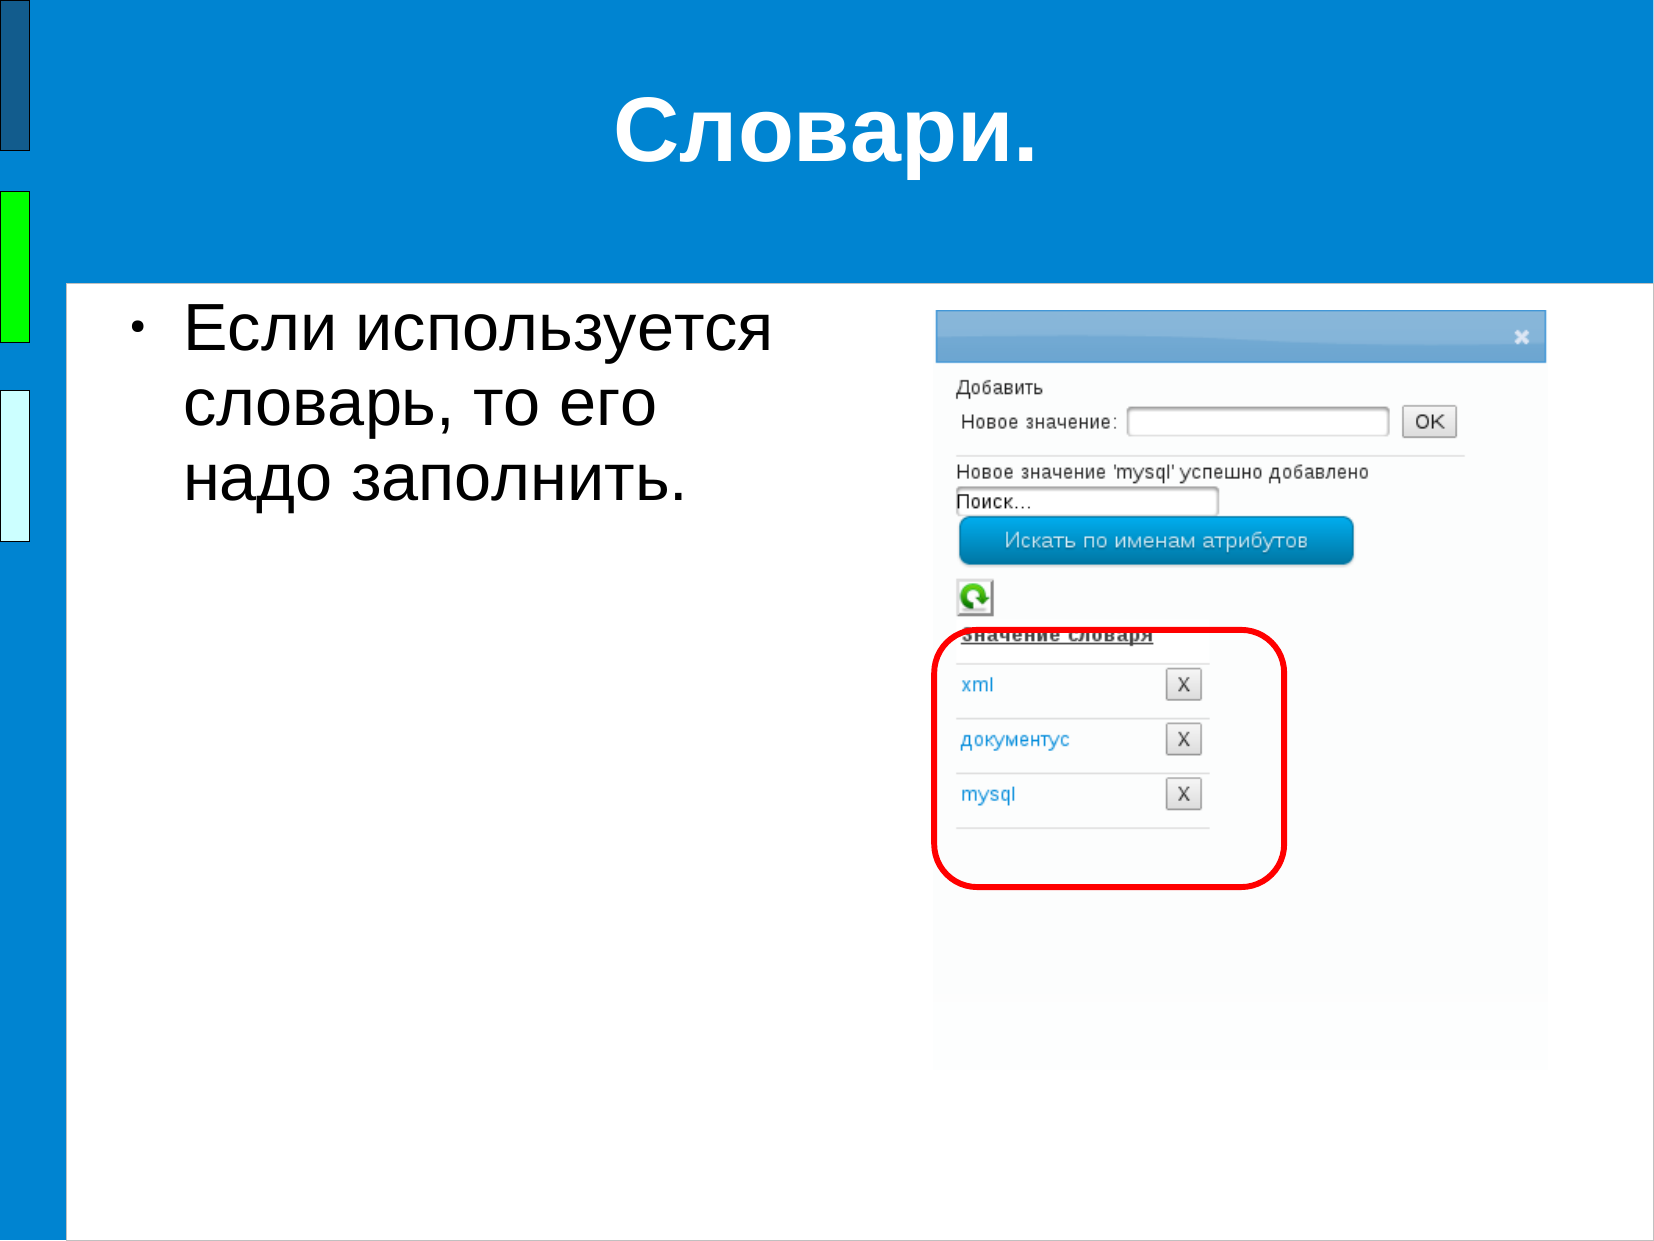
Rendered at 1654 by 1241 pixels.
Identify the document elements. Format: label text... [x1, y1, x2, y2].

title Словари. [82, 33, 1571, 226]
picture [933, 310, 1548, 1070]
list [845, 290, 1572, 1094]
list Если используется словарь, то его надо заполнить. [82, 290, 809, 1094]
picture [938, 633, 1281, 884]
